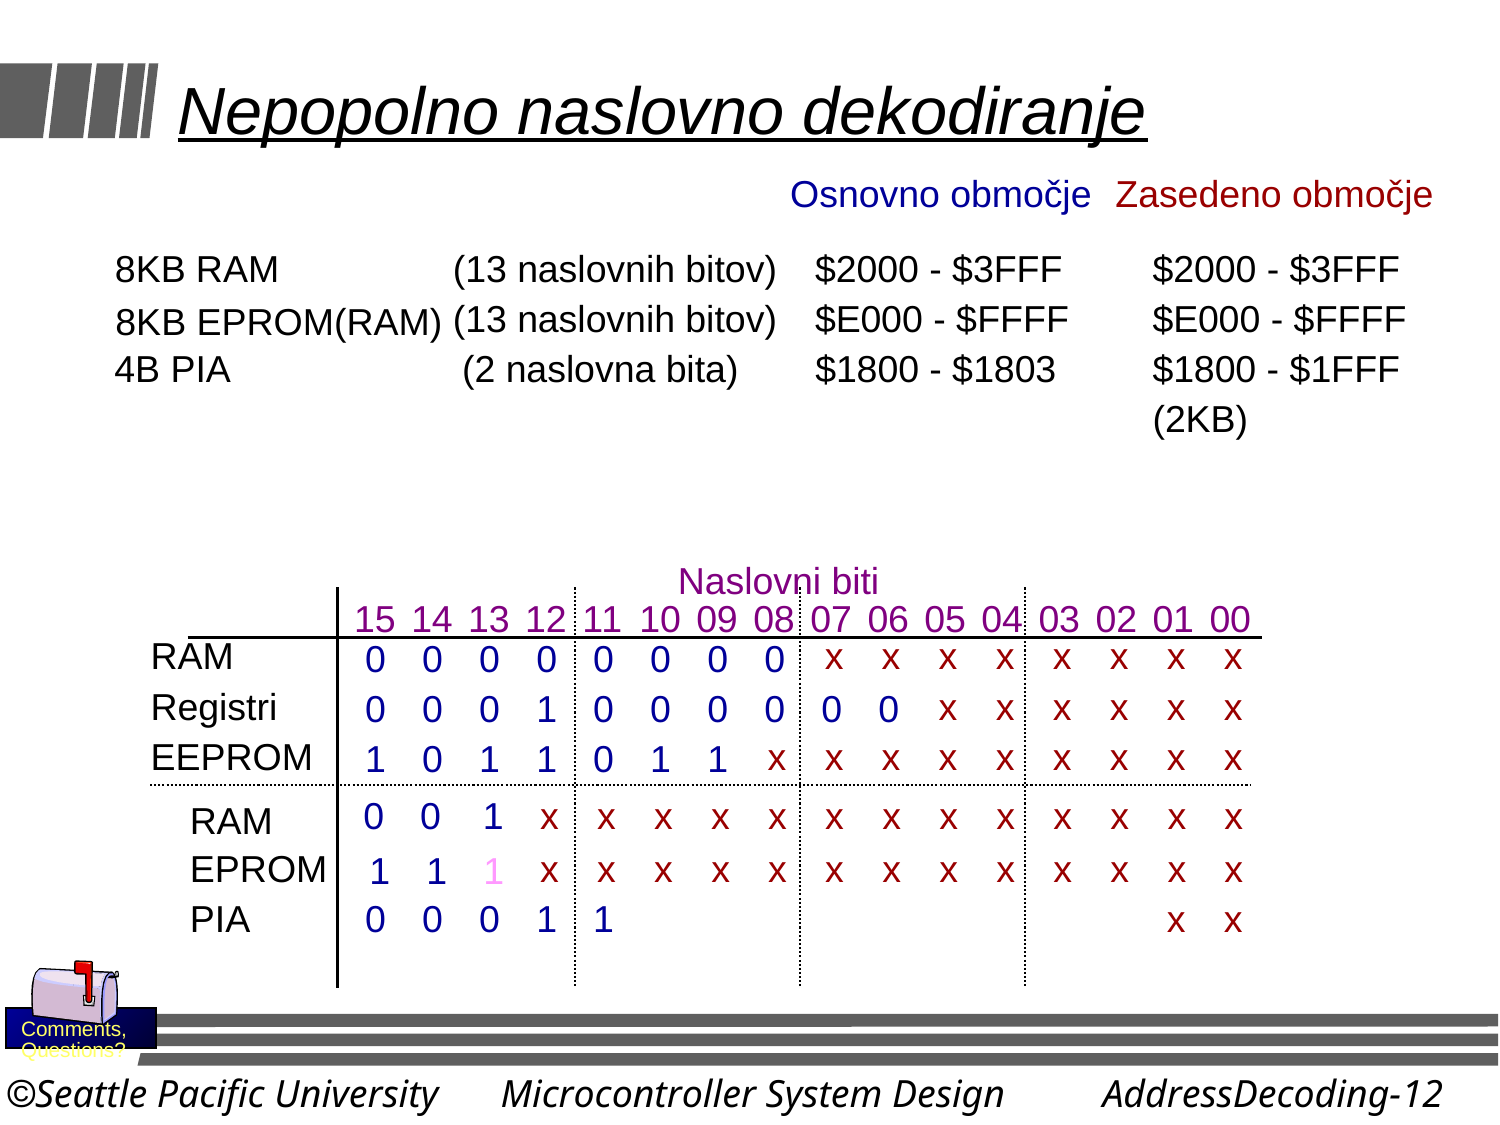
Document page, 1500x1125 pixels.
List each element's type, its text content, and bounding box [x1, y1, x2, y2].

text_box 1 1 1 [349, 839, 613, 887]
text_box 15 14 13 12 11 10 09 08 07 06 05 04 03 02 01 00 [225, 587, 1267, 648]
text_box x x x x x x x x x [581, 724, 1313, 786]
text_box 0 0 0 1 0 0 0 0 0 0 [349, 677, 944, 727]
text_box PIA [175, 887, 266, 948]
text_box $1800 - $1FFF (2KB) [1137, 337, 1416, 448]
text_box 0 0 0 0 0 0 0 0 [349, 648, 944, 677]
text_box Registri [125, 674, 293, 724]
text_box RAM [174, 789, 308, 851]
text_box 1 0 1 1 0 1 1 [349, 727, 944, 788]
text_box x x x x x x x x x x x x x [613, 837, 1413, 898]
text_box RAM [125, 624, 249, 674]
text_box 0 0 0 1 1 [349, 887, 1188, 948]
text_box (13 naslovnih bitov) [438, 298, 793, 348]
text_box Naslovni biti [663, 549, 895, 611]
text_box Registri [203, 702, 213, 718]
text_box 4B PIA (2 naslovna bita) [99, 337, 754, 398]
text_box Zasedeno območje [1100, 162, 1449, 223]
text_box (13 naslovnih bitov) [438, 237, 793, 298]
text_box EPROM [339, 837, 343, 898]
text_box EPROM [175, 837, 336, 898]
text_box 8KB RAM [100, 237, 295, 289]
text_box x x x x x x x x x x x x x [526, 784, 1375, 845]
text_box x x x x x x [581, 674, 1313, 724]
title Nepopolno naslovno dekodiranje [162, 60, 1498, 156]
text_box $2000 - $3FFF [800, 237, 1078, 287]
text_box EEPROM [125, 724, 328, 786]
text_box $E000 - $FFFF [800, 287, 1085, 348]
text_box x x [1188, 887, 1313, 948]
text_box x x x x x x x x [944, 624, 1313, 674]
text_box $2000 - $3FFF [1137, 237, 1416, 287]
text_box Osnovno območje [775, 162, 1100, 223]
text_box 8KB EPROM(RAM) [100, 289, 464, 357]
text_box 0 0 1 [348, 784, 526, 845]
text_box $E000 - $FFFF [1137, 287, 1422, 348]
text_box $1800 - $1803 [800, 337, 1072, 398]
